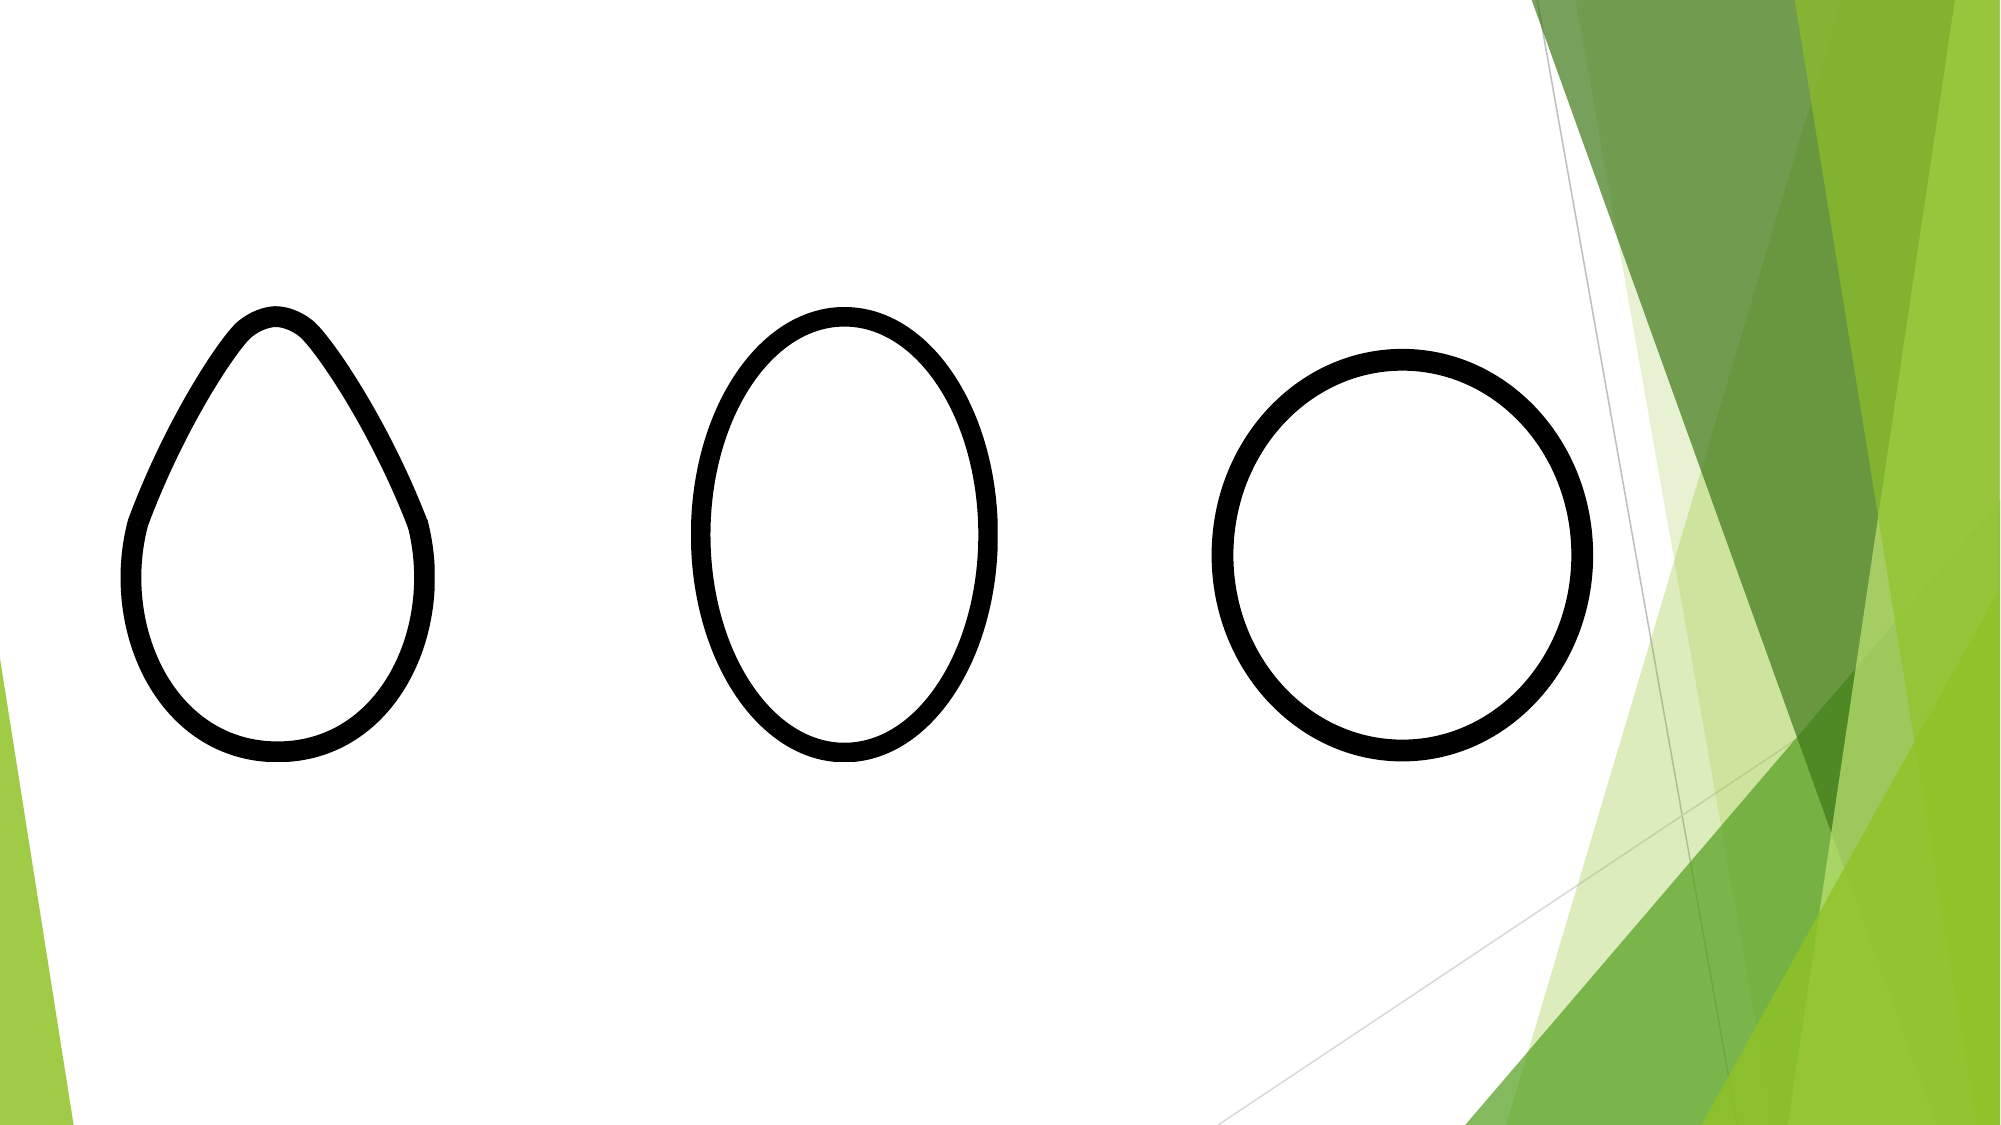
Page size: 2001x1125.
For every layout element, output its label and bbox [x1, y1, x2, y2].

picture [1211, 348, 1594, 762]
picture [691, 307, 998, 762]
picture [120, 305, 435, 762]
